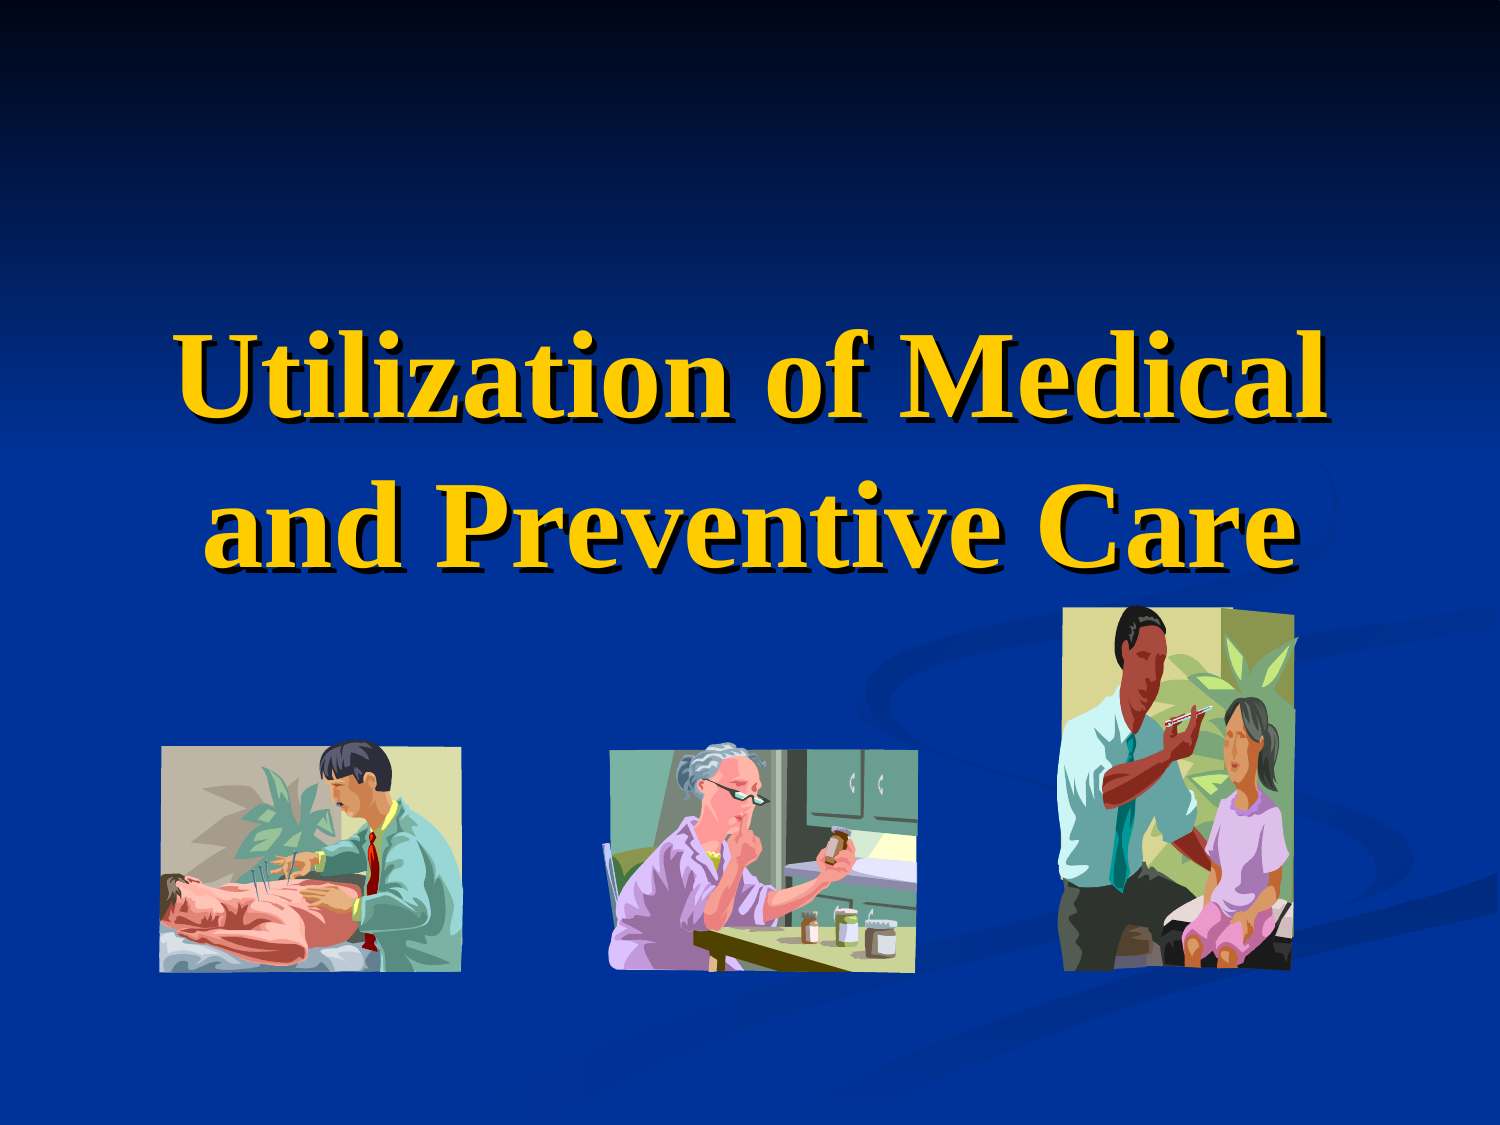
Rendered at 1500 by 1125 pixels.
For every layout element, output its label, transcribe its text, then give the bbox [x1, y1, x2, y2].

picture [159, 736, 467, 976]
picture [602, 739, 922, 976]
title Utilization of Medical and Preventive Care [112, 284, 1388, 601]
picture [1057, 601, 1303, 976]
